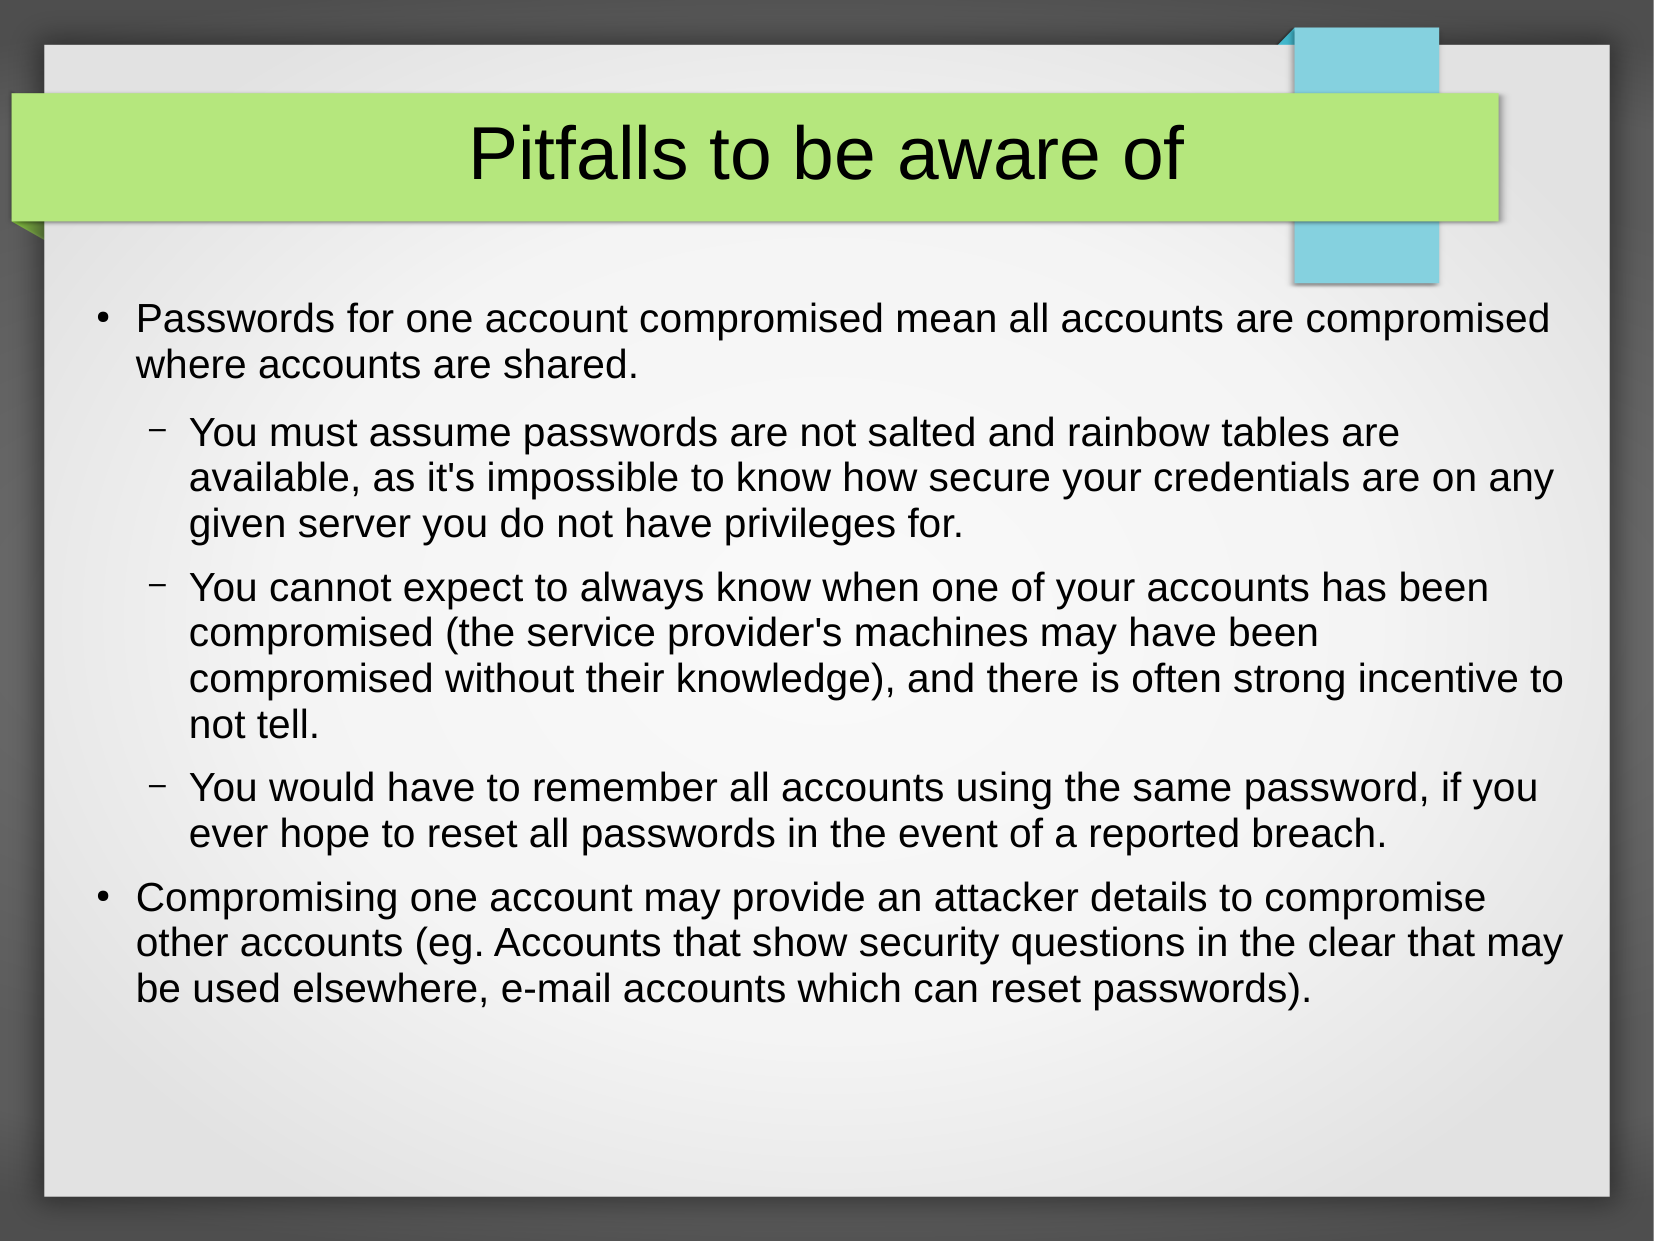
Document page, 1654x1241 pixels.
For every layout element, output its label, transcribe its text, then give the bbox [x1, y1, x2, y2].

picture [0, 0, 1654, 1241]
list Passwords for one account compromised mean all accounts are compromised where accounts are shared. You must assume passwords are not salted and rainbow tables are available, as it's impossible to know how secure your credentials are on any given server you do not have privileges for. You cannot expect to always know when one of your accounts has been compromised (the service provider's machines may have been compromised without their knowledge), and there is often strong incentive to not tell. You would have to remember all accounts using the same password, if you ever hope to reset all passwords in the event of a reported breach. Compromising one account may provide an attacker details to compromise other accounts (eg. Accounts that show security questions in the clear that may be used elsewhere, e-mail accounts which can reset passwords). [82, 295, 1571, 1015]
title Pitfalls to be aware of [165, 94, 1489, 213]
